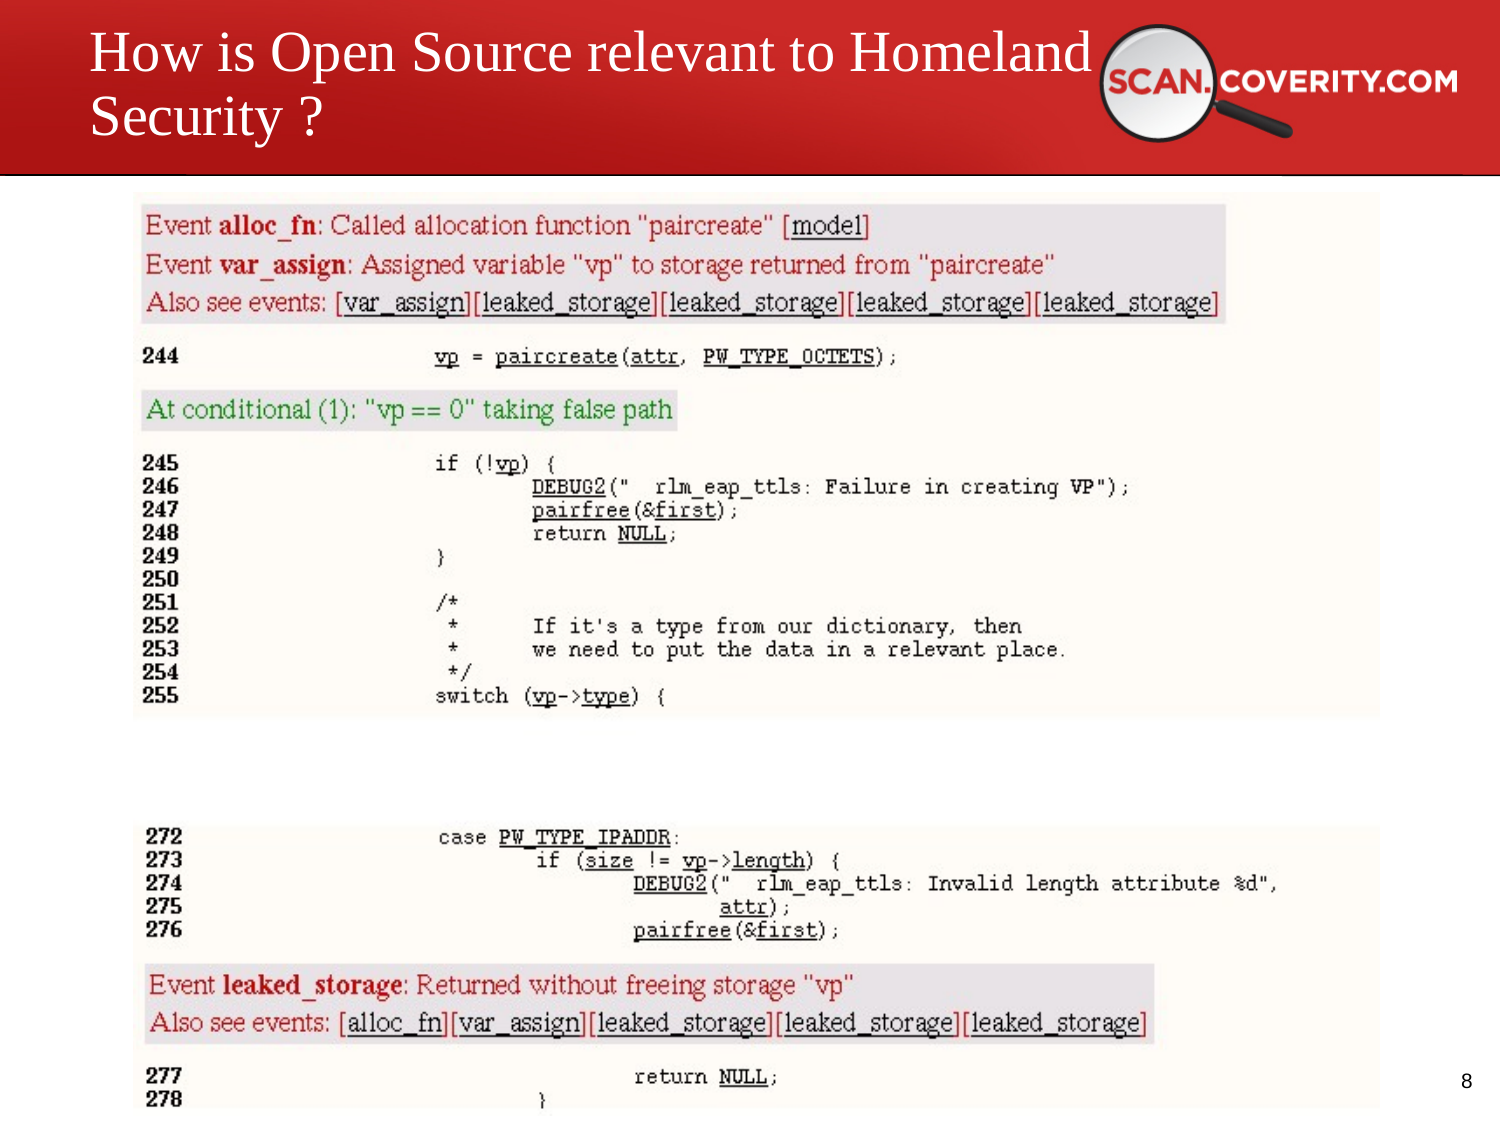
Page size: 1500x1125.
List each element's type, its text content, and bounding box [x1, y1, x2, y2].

title How is Open Source relevant to Homeland Security ? [75, 10, 1126, 157]
picture [0, 0, 1500, 174]
picture [133, 192, 1380, 1116]
